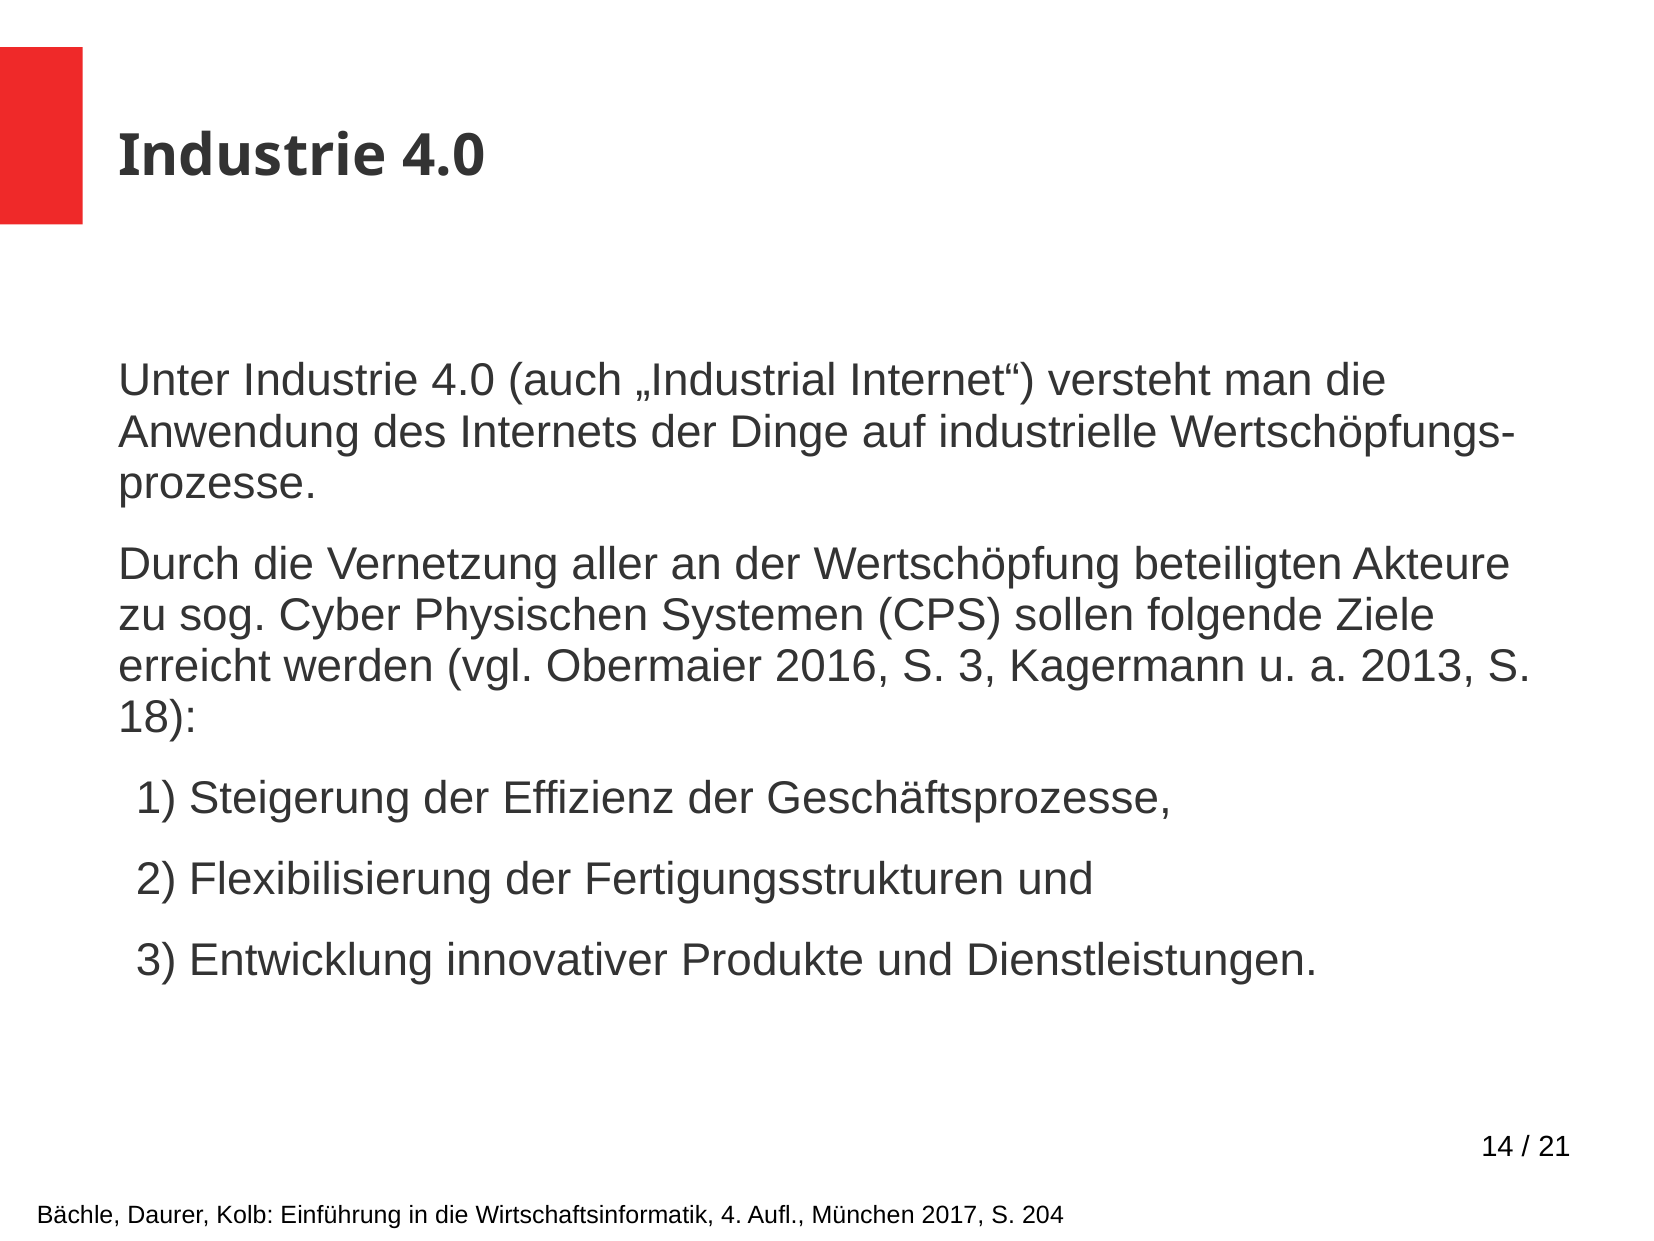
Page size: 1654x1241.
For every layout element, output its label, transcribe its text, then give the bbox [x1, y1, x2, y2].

title Industrie 4.0 [118, 49, 1571, 257]
list Unter Industrie 4.0 (auch „Industrial Internet“) versteht man die Anwendung des Internets der Dinge auf industrielle Wertschöpfungs-prozesse. Durch die Vernetzung aller an der Wertschöpfung beteiligten Akteure zu sog. Cyber Physischen Systemen (CPS) sollen folgende Ziele erreicht werden (vgl. Obermaier 2016, S. 3, Kagermann u. a. 2013, S. 18): Steigerung der Effizienz der Geschäftsprozesse, Flexibilisierung der Fertigungsstrukturen und Entwicklung innovativer Produkte und Dienstleistungen. [118, 354, 1536, 1074]
text_box Bächle, Daurer, Kolb: Einführung in die Wirtschaftsinformatik, 4. Aufl., München 2017, S. 204 [22, 1193, 1084, 1237]
